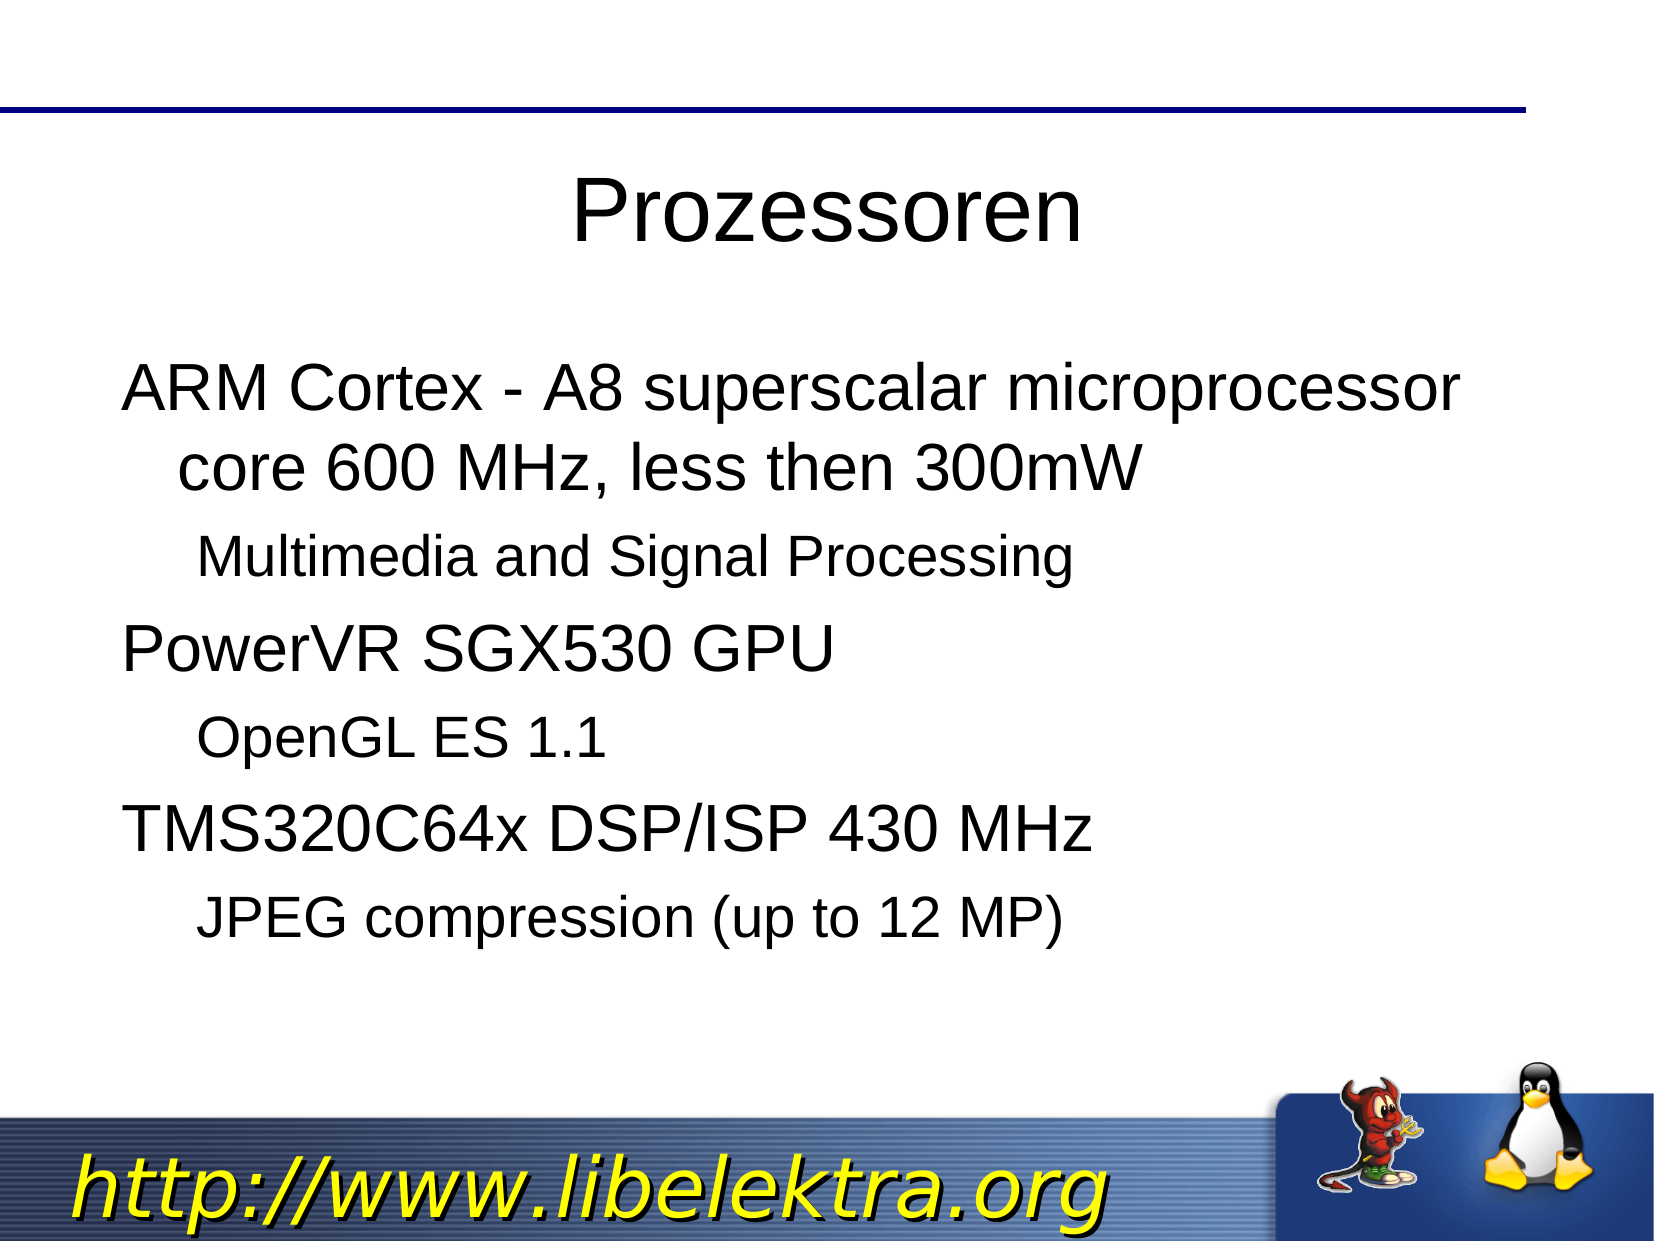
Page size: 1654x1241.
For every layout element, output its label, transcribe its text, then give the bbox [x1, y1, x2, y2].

picture [0, 1061, 1654, 1241]
list ARM Cortex - A8 superscalar microprocessor core 600 MHz, less then 300mW Multimedia and Signal Processing PowerVR SGX530 GPU OpenGL ES 1.1 TMS320C64x DSP/ISP 430 MHz JPEG compression (up to 12 MP) [121, 344, 1534, 1127]
title Prozessoren [121, 102, 1534, 311]
